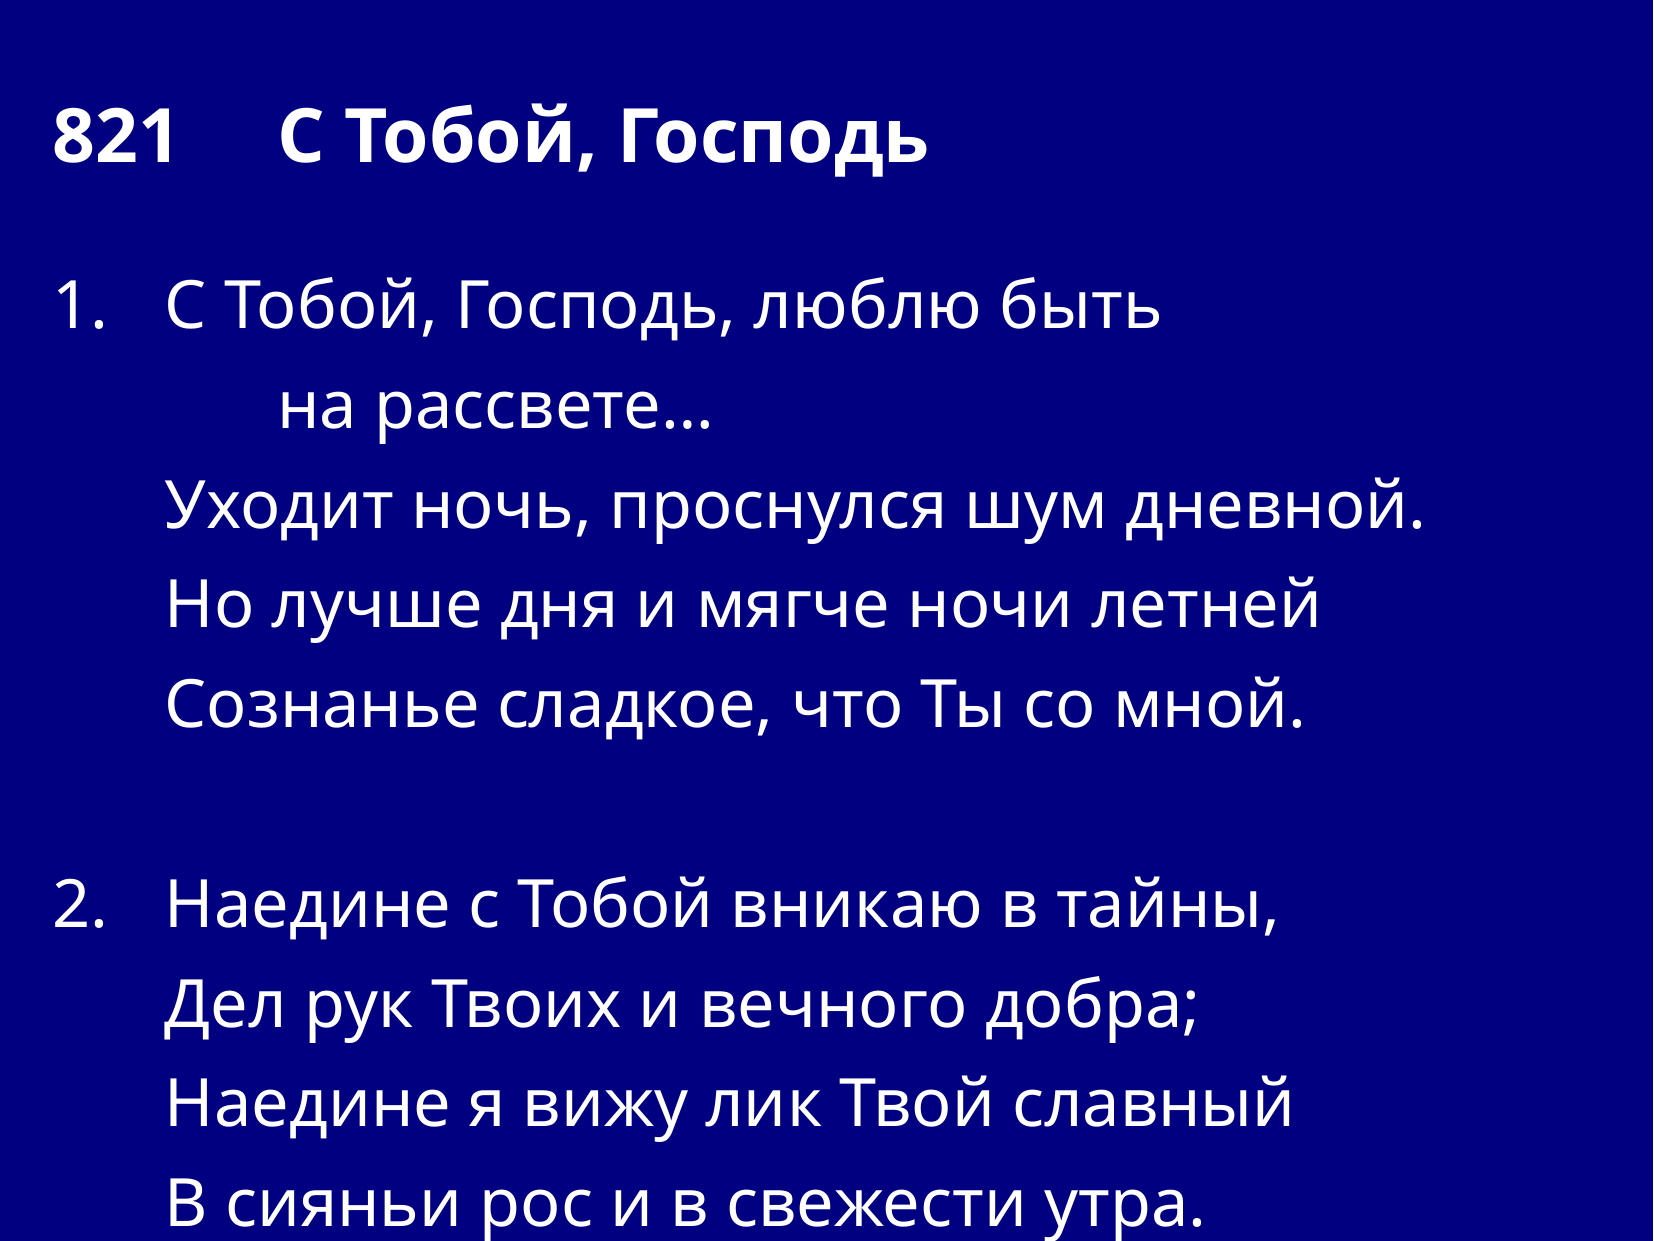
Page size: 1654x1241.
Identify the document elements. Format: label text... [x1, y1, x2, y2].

text_box 1. С Тобой, Господь, люблю быть на рассвете… Уходит ночь, проснулся шум дневной. Но лучше дня и мягче ночи летней Сознанье сладкое, что Ты со мной. 2. Наедине с Тобой вникаю в тайны, Дел рук Твоих и вечного добра; Наедине я вижу лик Твой славный В сияньи рос и в свежести утра. [37, 150, 1653, 1163]
text_box 821 С Тобой, Господь [37, 75, 1576, 188]
